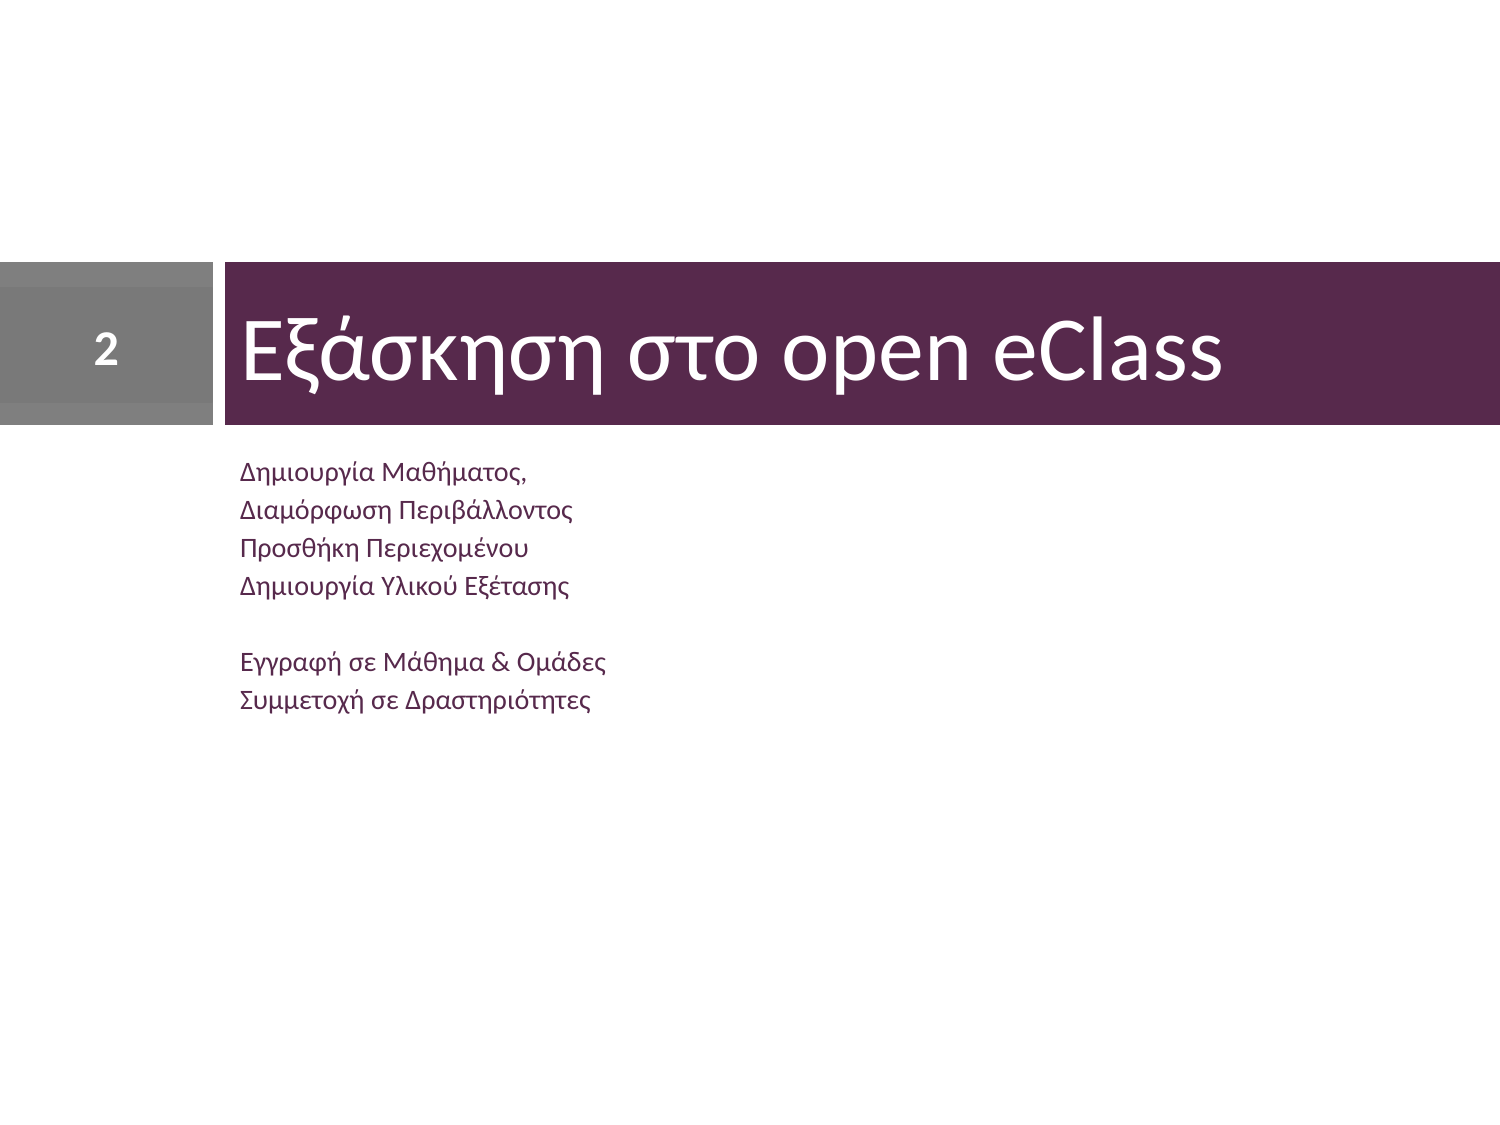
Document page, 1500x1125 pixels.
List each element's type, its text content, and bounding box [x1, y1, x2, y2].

text_box [0, 287, 213, 403]
title Εξάσκηση στο open eClass [225, 262, 1476, 426]
list Δημιουργία Μαθήματος, Διαμόρφωση Περιβάλλοντος Προσθήκη Περιεχομένου Δημιουργία Υλικού Εξέτασης Εγγραφή σε Μάθημα & Ομάδες Συμμετοχή σε Δραστηριότητες [225, 450, 1394, 976]
